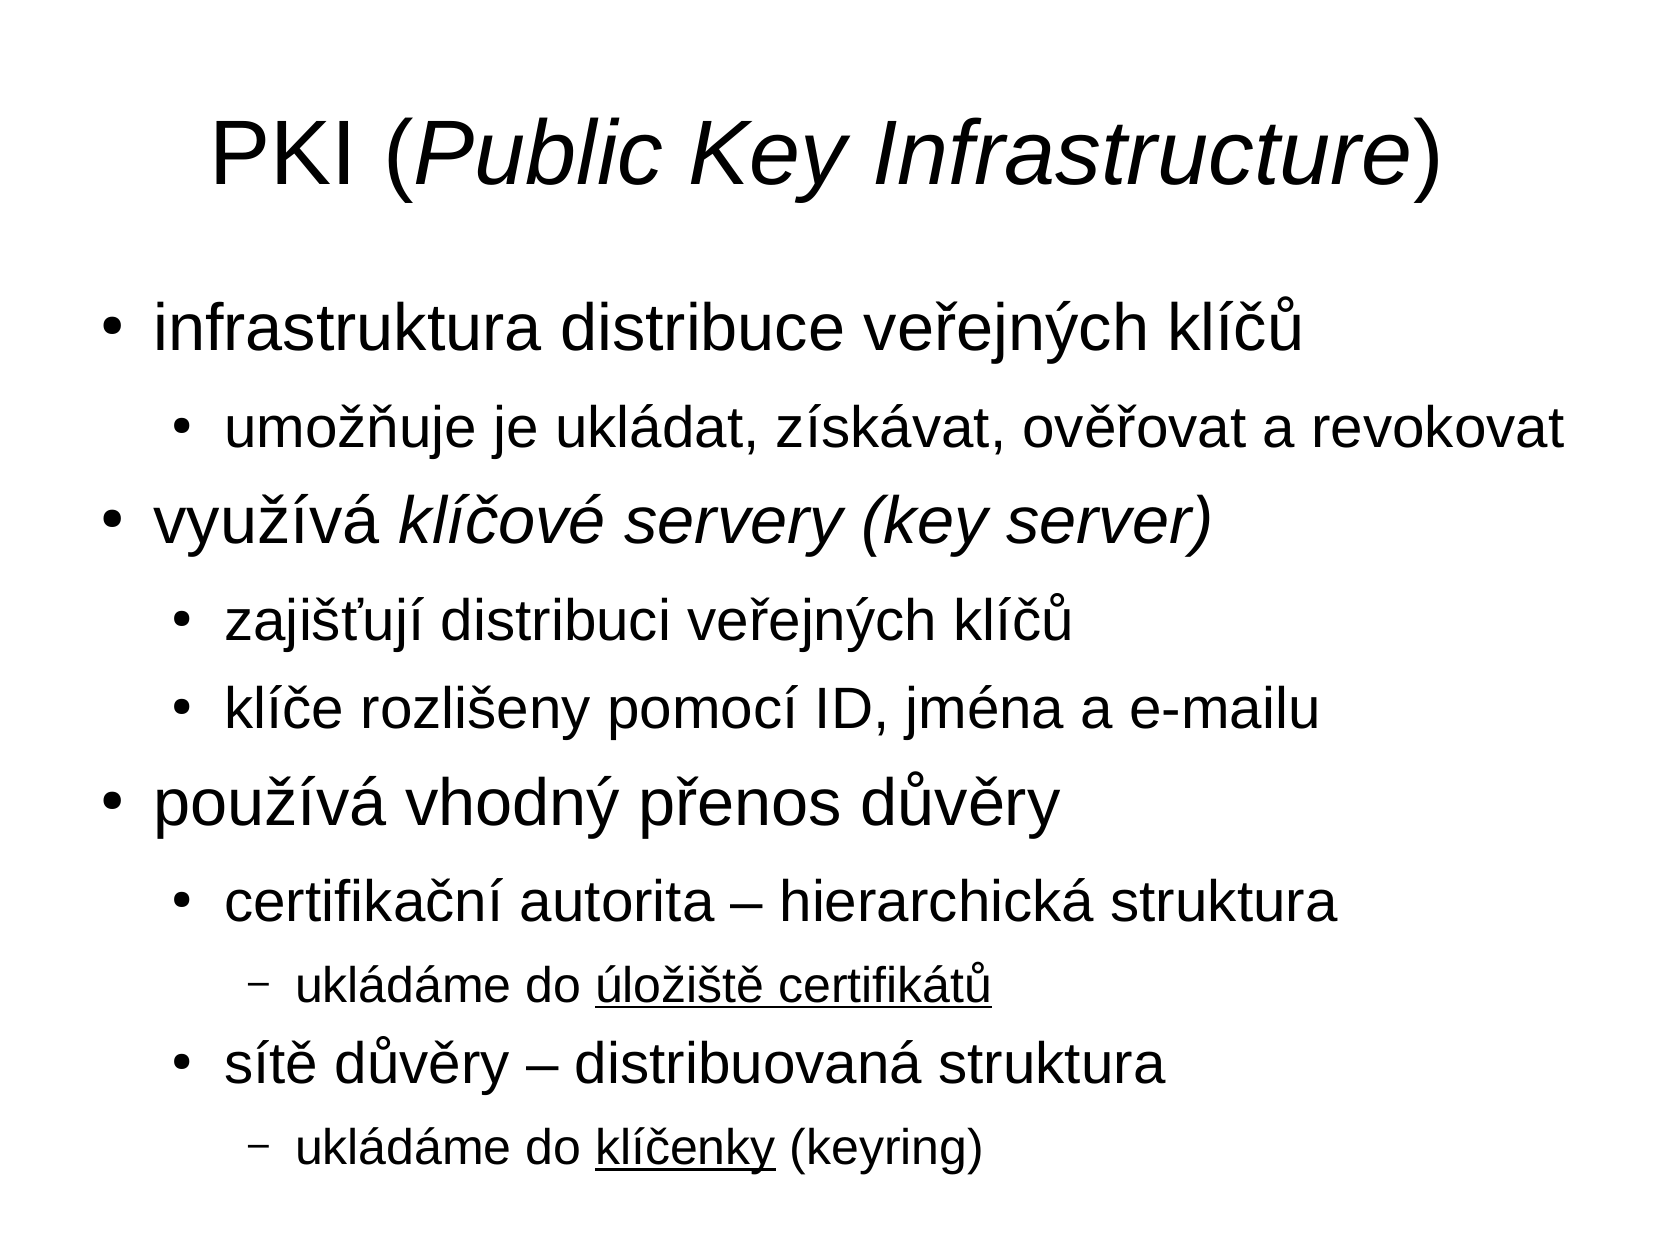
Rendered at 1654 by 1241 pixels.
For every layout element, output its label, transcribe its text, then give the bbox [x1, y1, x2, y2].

list infrastruktura distribuce veřejných klíčů umožňuje je ukládat, získávat, ověřovat a revokovat využívá klíčové servery (key server) zajišťují distribuci veřejných klíčů klíče rozlišeny pomocí ID, jména a e-mailu používá vhodný přenos důvěry certifikační autorita – hierarchická struktura ukládáme do úložiště certifikátů sítě důvěry – distribuovaná struktura ukládáme do klíčenky (keyring) [82, 290, 1625, 1176]
title PKI (Public Key Infrastructure) [82, 56, 1571, 250]
